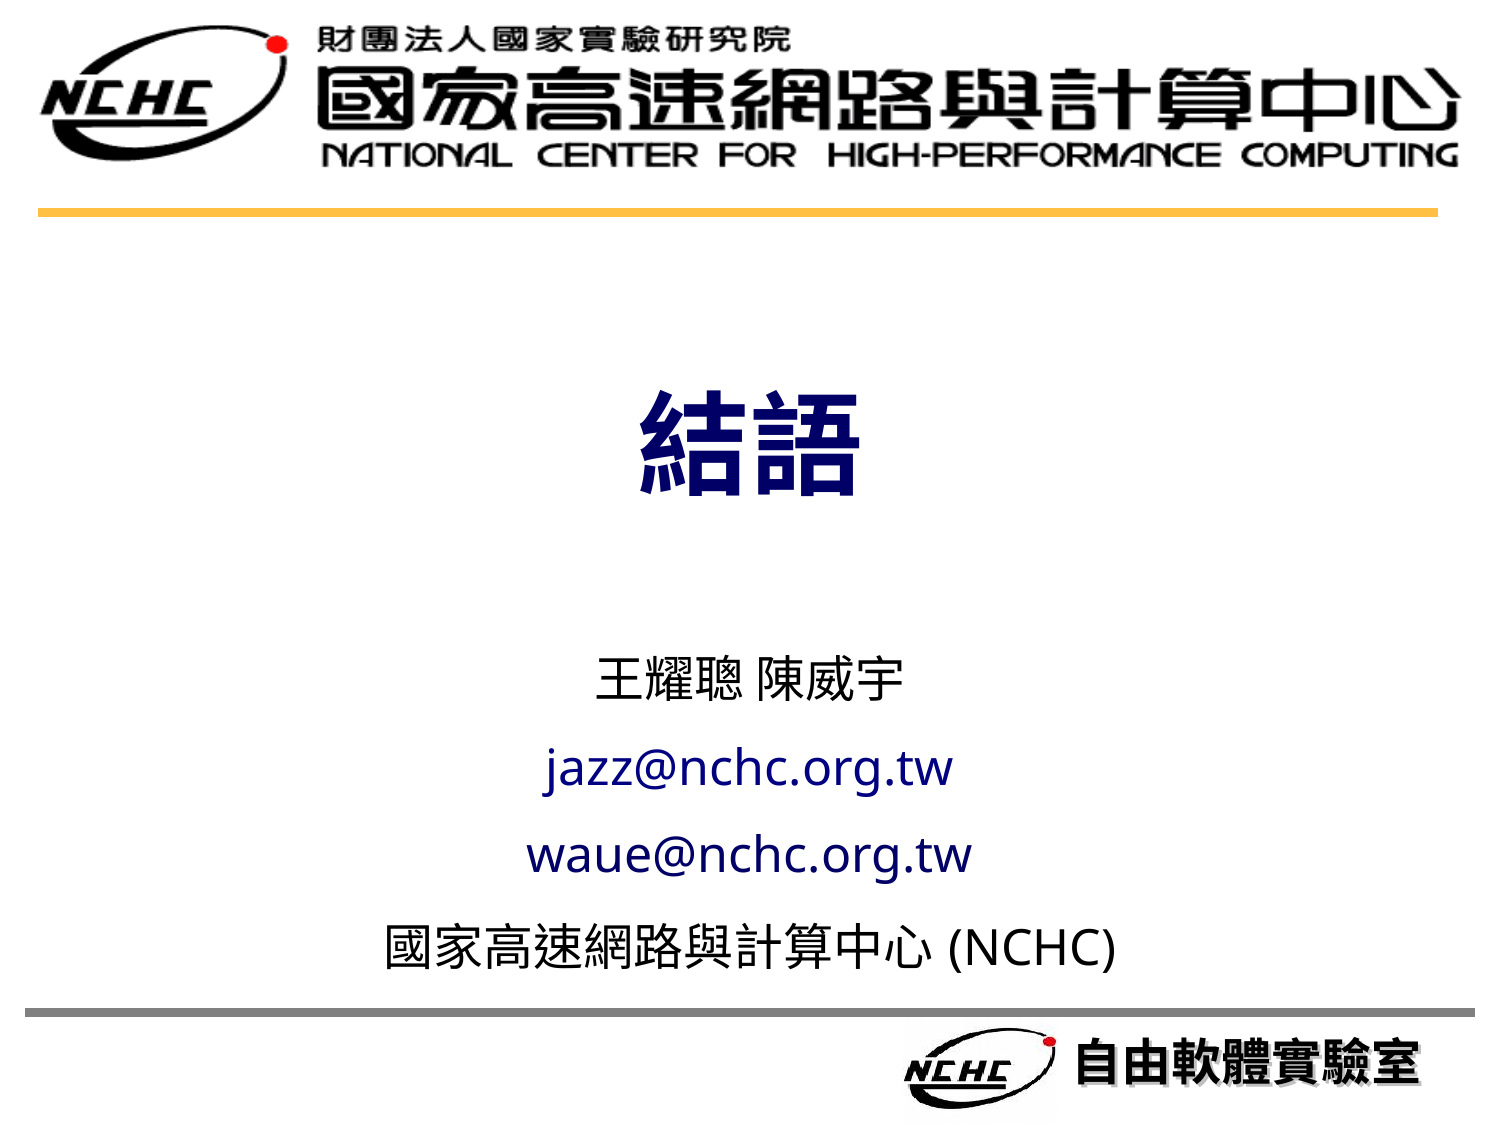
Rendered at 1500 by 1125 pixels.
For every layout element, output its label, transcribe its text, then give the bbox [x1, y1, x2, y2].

subtitle 王耀聰 陳威宇 jazz@nchc.org.tw waue@nchc.org.tw 國家高速網路與計算中心(NCHC) [225, 624, 1276, 1001]
picture [903, 1017, 1058, 1125]
title 結語 [112, 299, 1388, 576]
